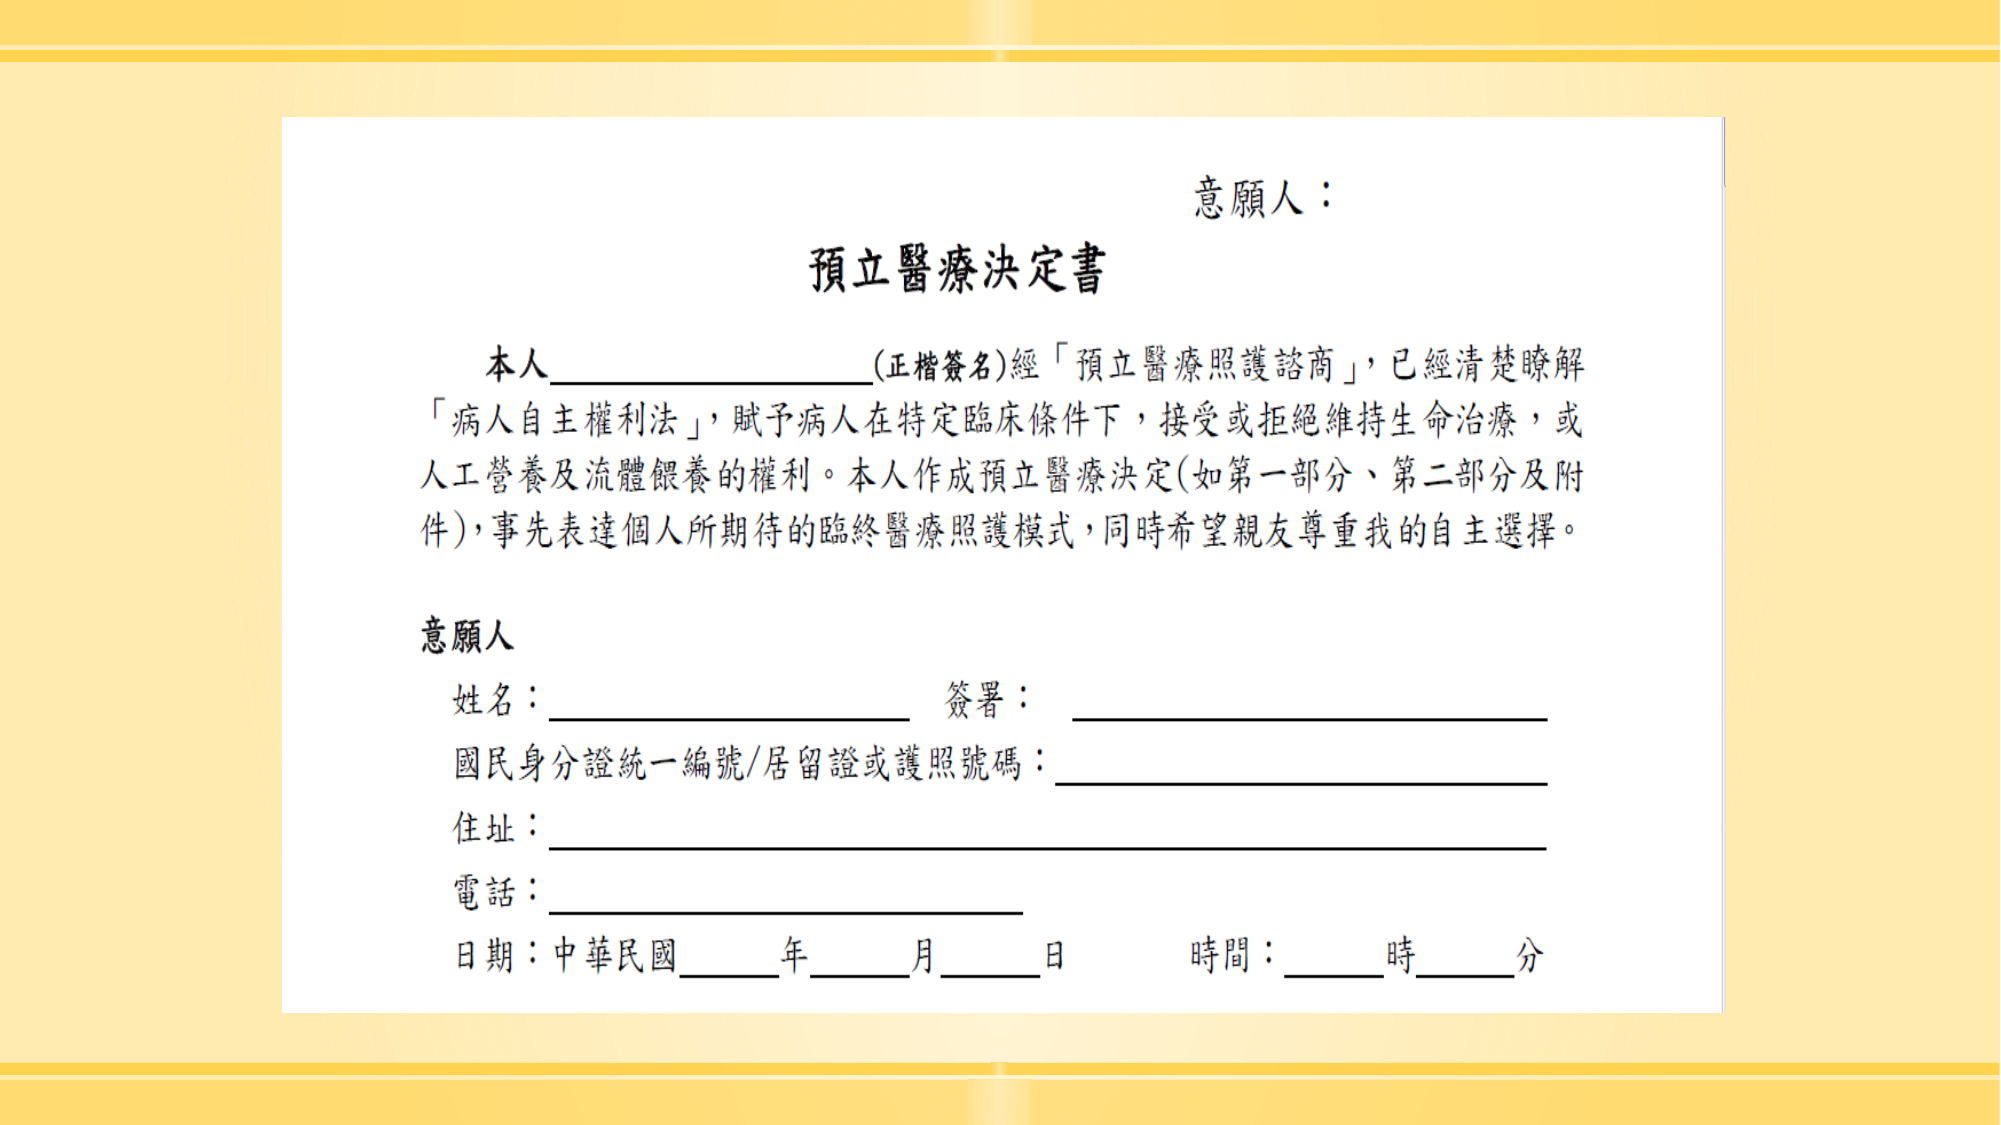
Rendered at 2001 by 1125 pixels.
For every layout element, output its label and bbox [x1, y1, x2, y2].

picture [281, 117, 1726, 1013]
